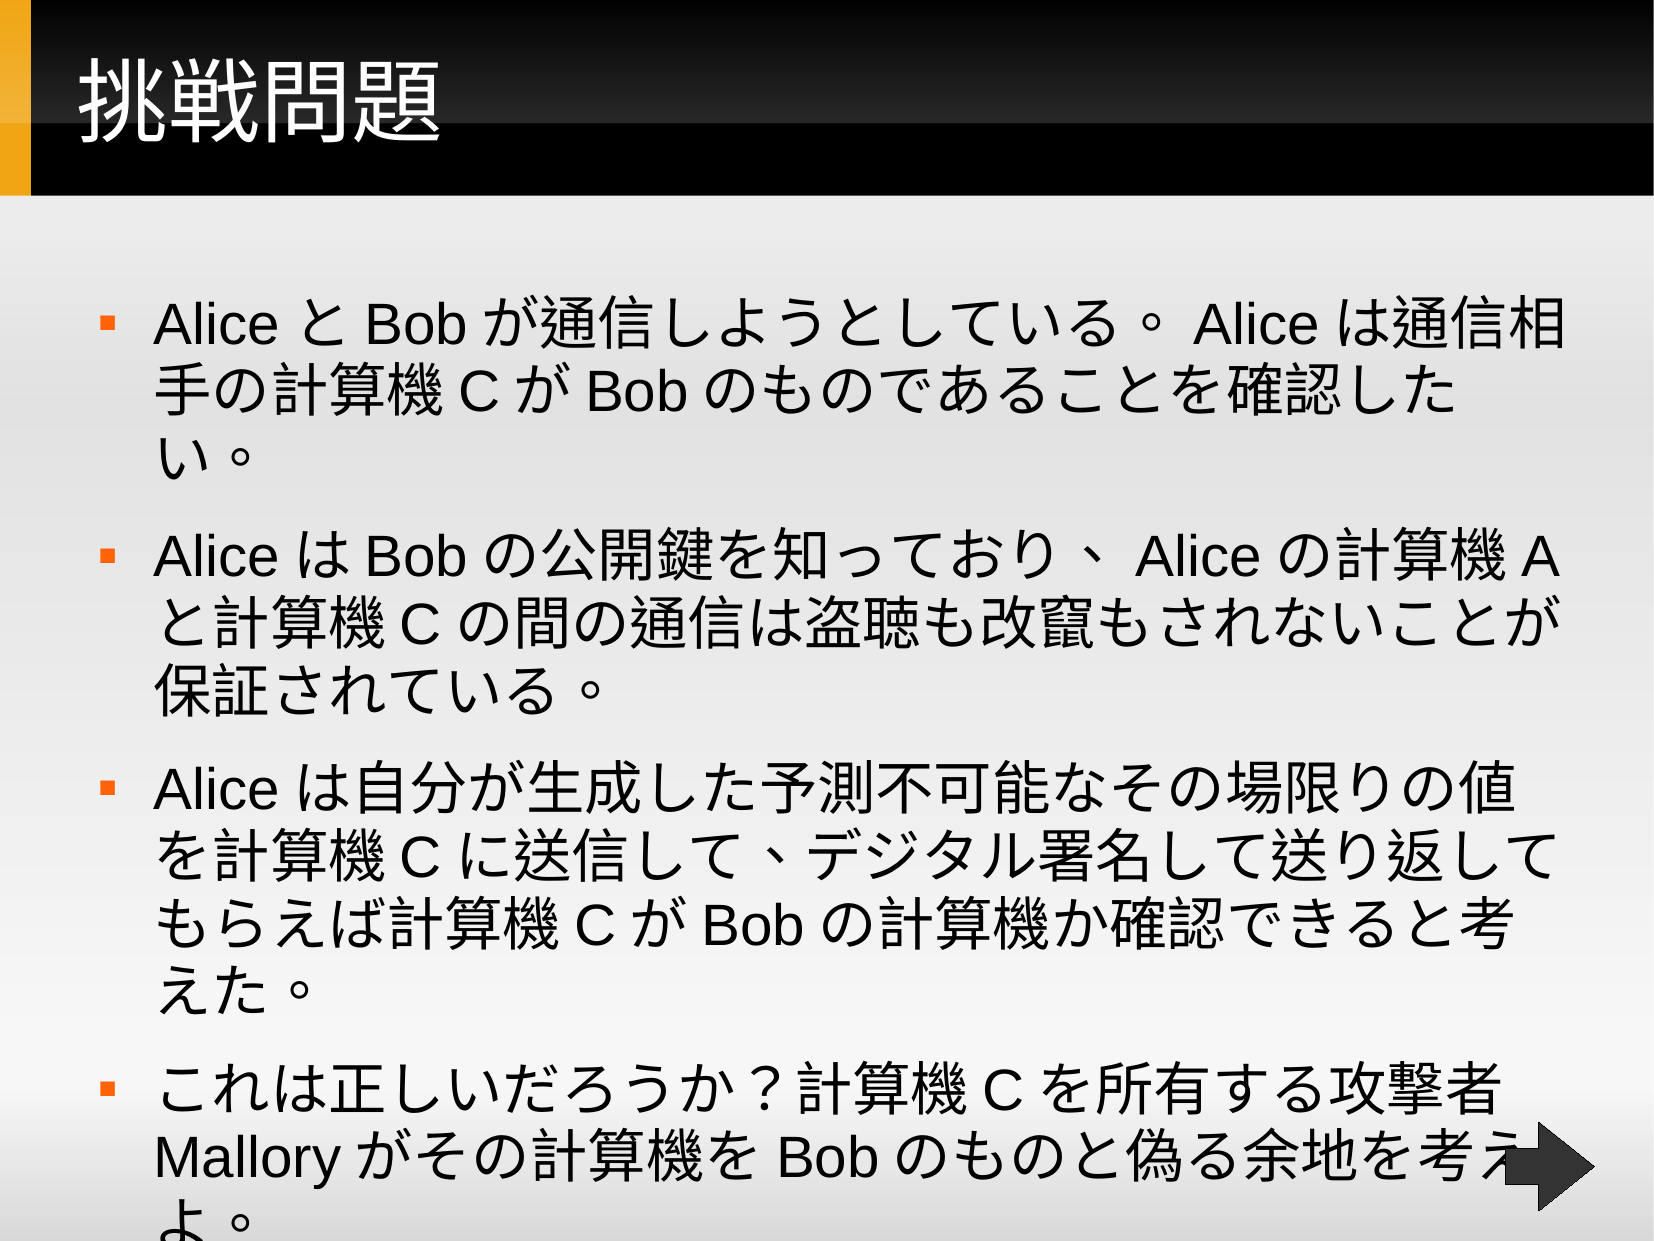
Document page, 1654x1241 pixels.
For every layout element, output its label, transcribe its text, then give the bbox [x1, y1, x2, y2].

picture [165, 1233, 180, 1241]
picture [0, 0, 1654, 1241]
text_box [1505, 1122, 1595, 1211]
picture [185, 1235, 195, 1241]
list AliceとBobが通信しようとしている。Aliceは通信相手の計算機CがBobのものであることを確認したい。 AliceはBobの公開鍵を知っており、Aliceの計算機Aと計算機Cの間の通信は盗聴も改竄もされないことが保証されている。 Aliceは自分が生成した予測不可能なその場限りの値を計算機Cに送信して、デジタル署名して送り返してもらえば計算機CがBobの計算機か確認できると考えた。 これは正しいだろうか？計算機Cを所有する攻撃者Malloryがその計算機をBobのものと偽る余地を考えよ。 [82, 290, 1571, 1109]
title 挑戦問題 [76, 0, 1565, 208]
